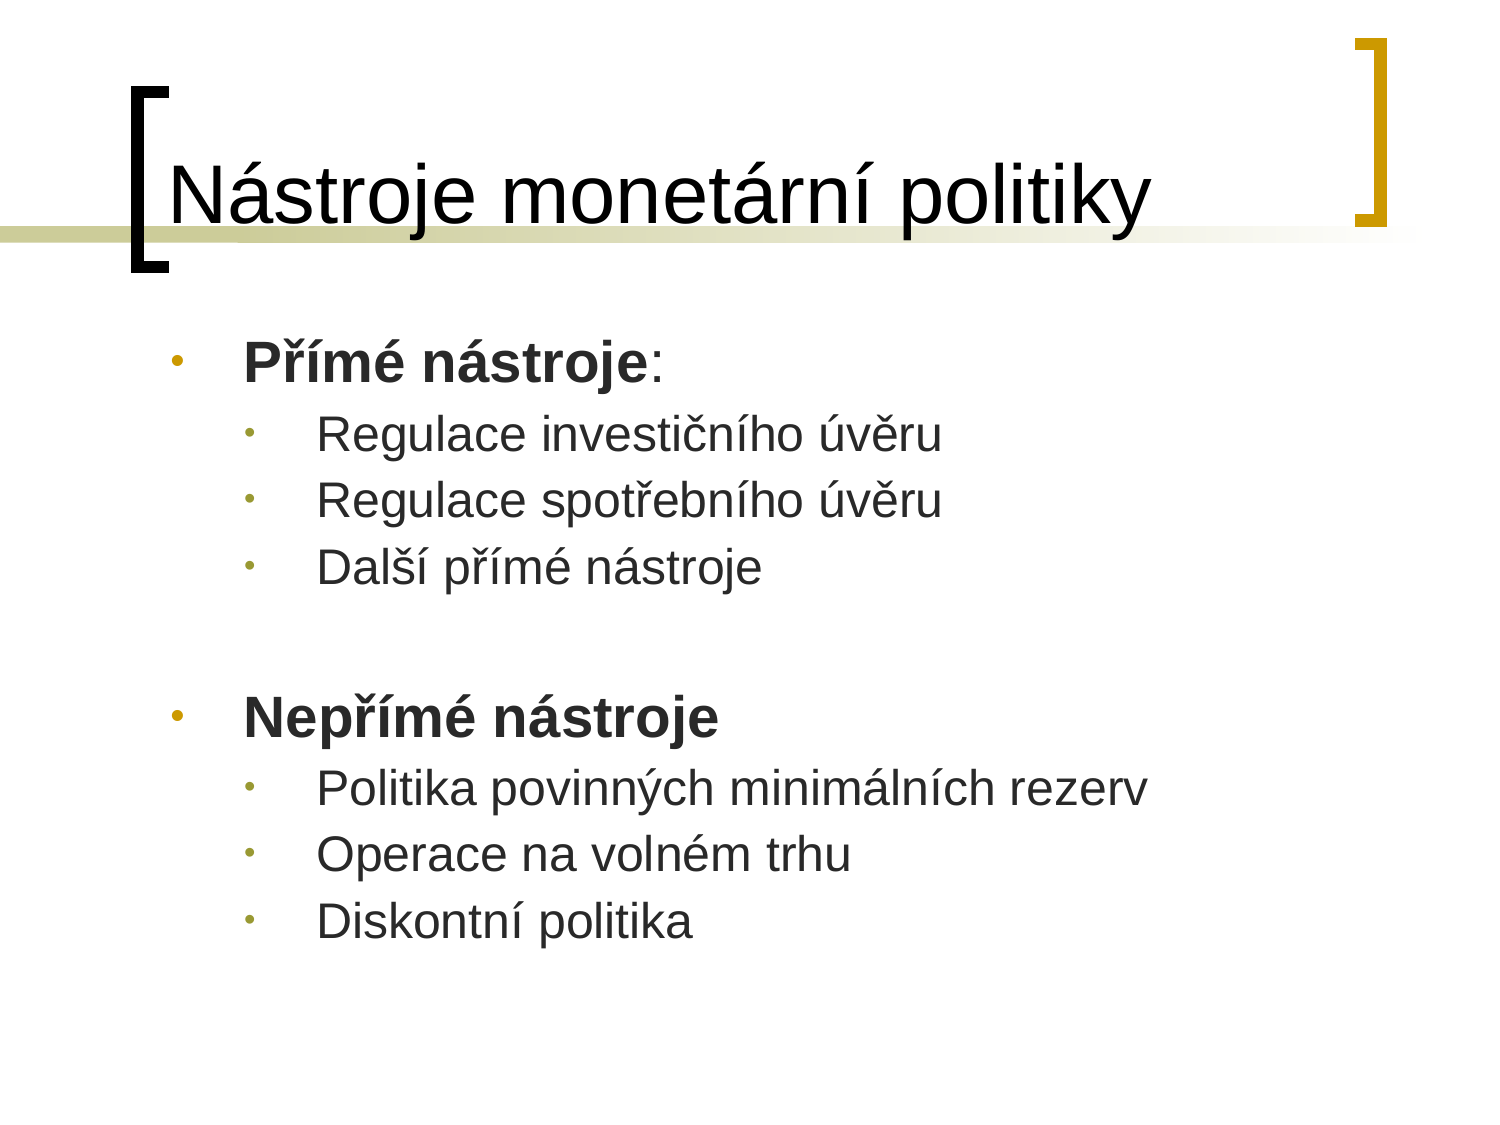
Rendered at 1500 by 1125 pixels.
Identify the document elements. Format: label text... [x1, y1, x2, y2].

list Přímé nástroje: Regulace investičního úvěru Regulace spotřebního úvěru Další přímé nástroje Nepřímé nástroje Politika povinných minimálních rezerv Operace na volném trhu Diskontní politika [155, 324, 1413, 1024]
title Nástroje monetární politiky [152, 15, 1328, 248]
